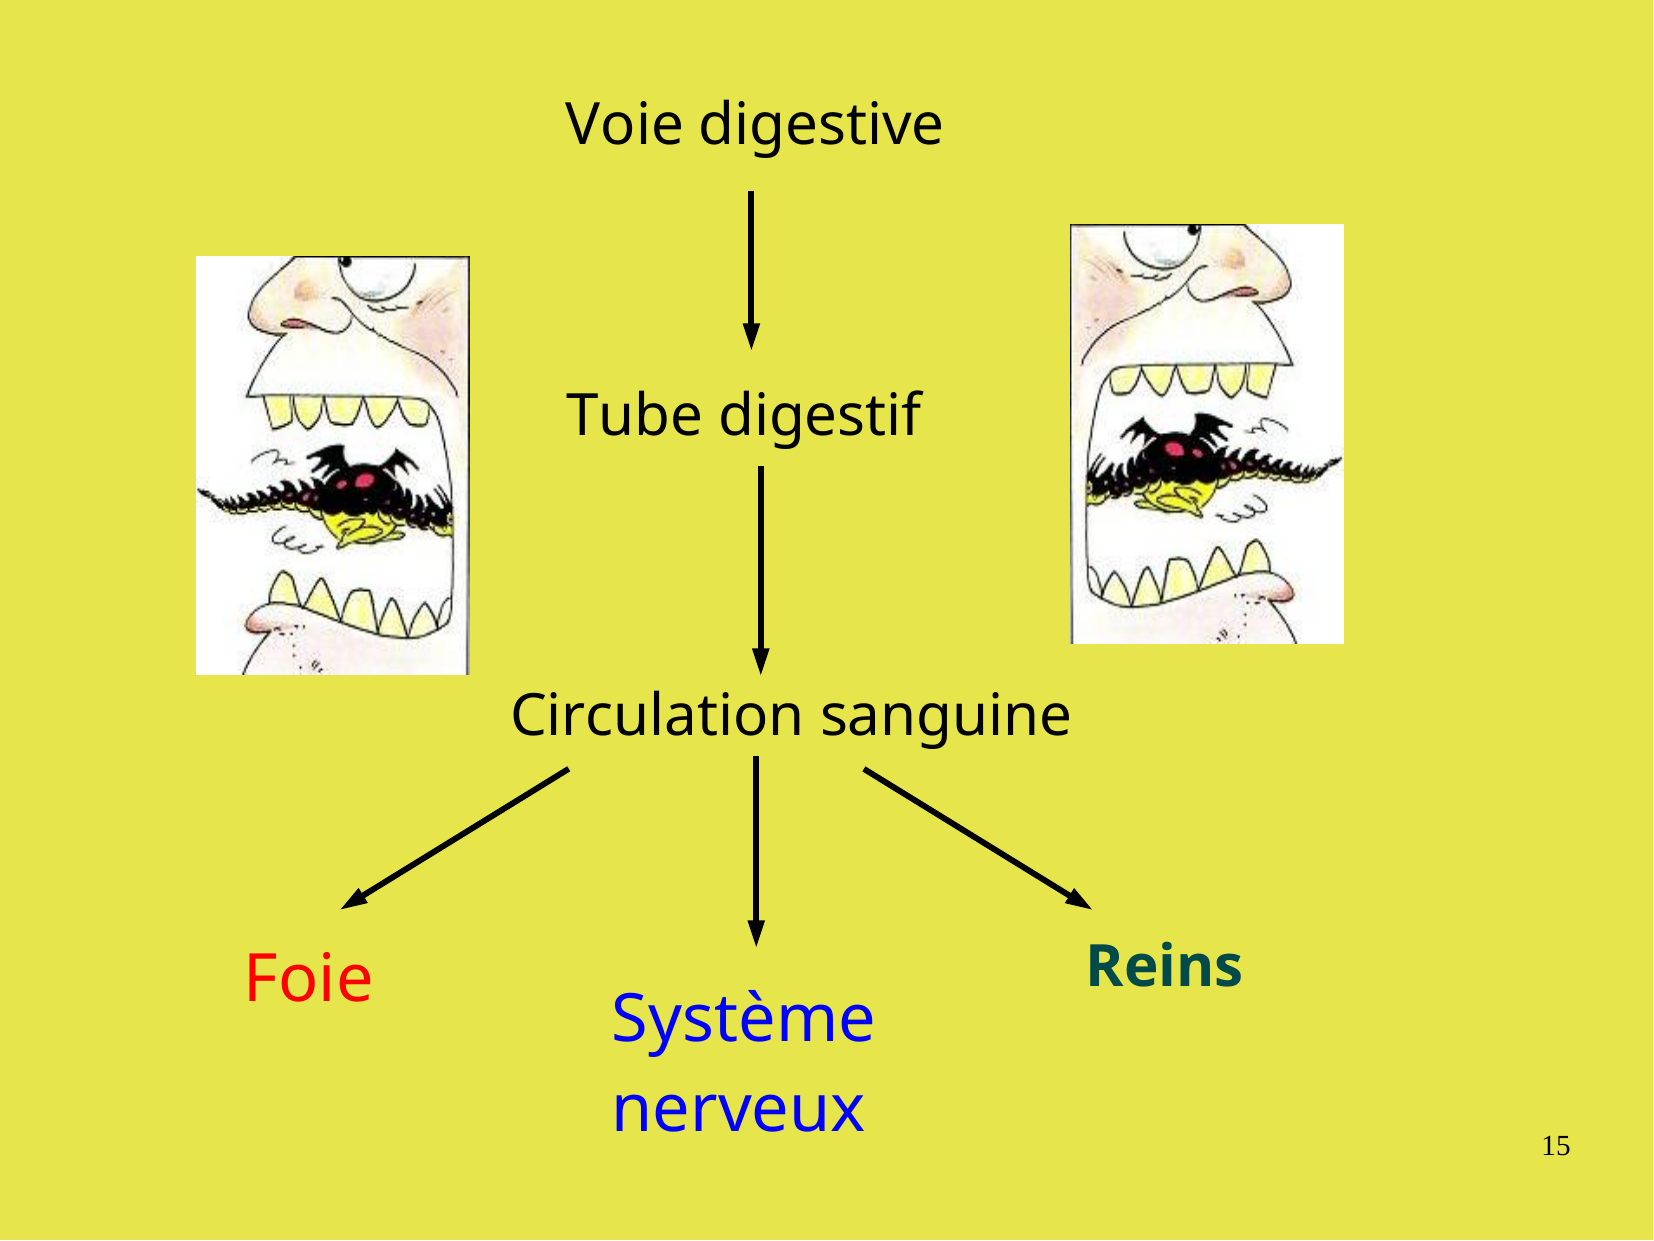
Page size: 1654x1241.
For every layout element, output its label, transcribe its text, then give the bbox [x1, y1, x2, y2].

picture [1070, 224, 1344, 644]
text_box Système nerveux [596, 962, 929, 1164]
picture [196, 256, 470, 675]
text_box Tube digestif [551, 365, 1070, 462]
text_box Foie [228, 922, 561, 1031]
text_box Voie digestive [551, 74, 1023, 172]
text_box Circulation sanguine [495, 665, 1121, 762]
text_box Reins [1071, 917, 1378, 1014]
